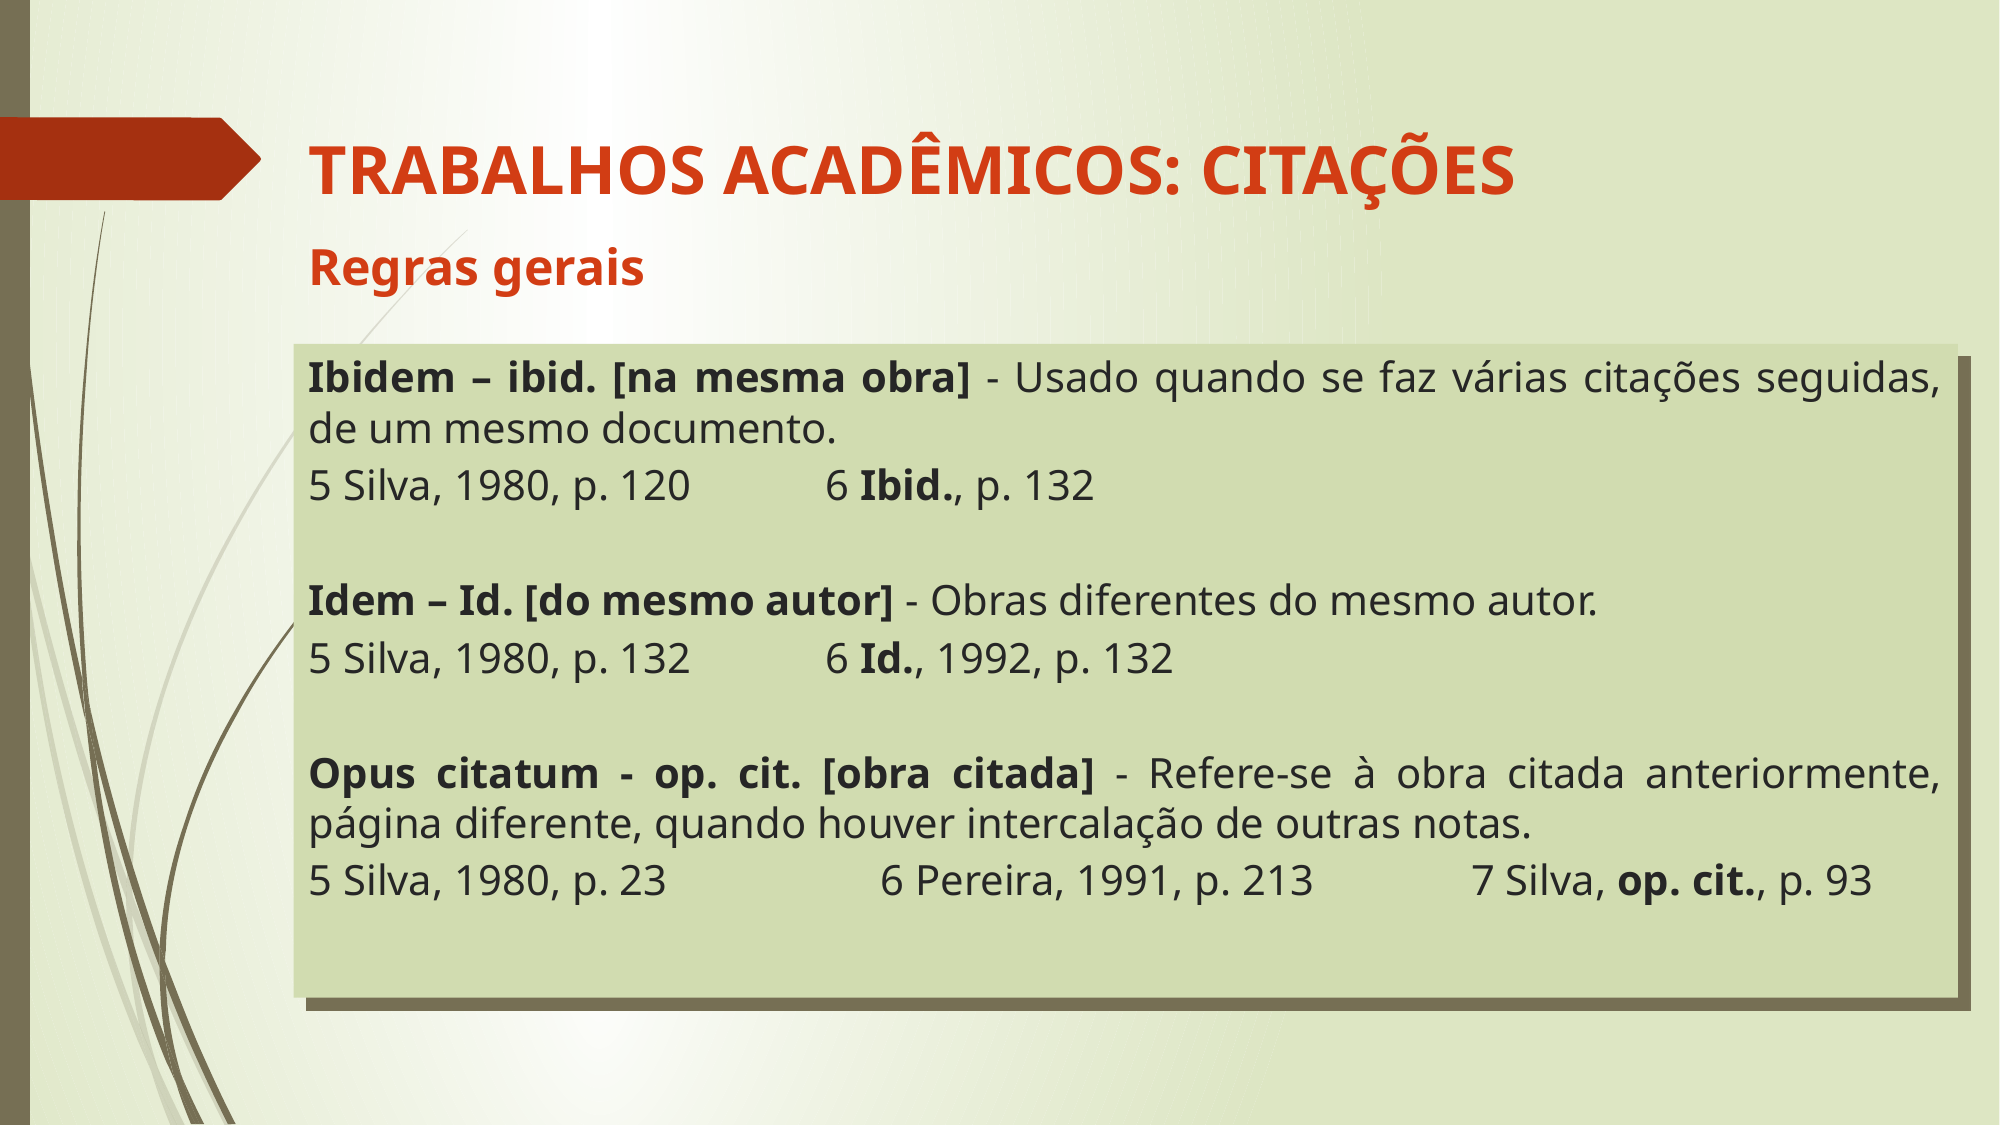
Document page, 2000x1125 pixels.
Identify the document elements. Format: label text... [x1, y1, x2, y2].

text_box Regras gerais [293, 228, 1872, 330]
text_box TRABALHOS ACADÊMICOS: CITAÇÕES [293, 120, 1937, 233]
list Ibidem – ibid. [na mesma obra] - Usado quando se faz várias citações seguidas, de um mesmo documento. 5 Silva, 1980, p. 120 6 Ibid., p. 132 Idem – Id. [do mesmo autor] - Obras diferentes do mesmo autor. 5 Silva, 1980, p. 132 6 Id., 1992, p. 132 Opus citatum - op. cit. [obra citada] - Refere-se à obra citada anteriormente, página diferente, quando houver intercalação de outras notas. 5 Silva, 1980, p. 23 6 Pereira, 1991, p. 213 7 Silva, op. cit., p. 93 [293, 343, 1958, 998]
